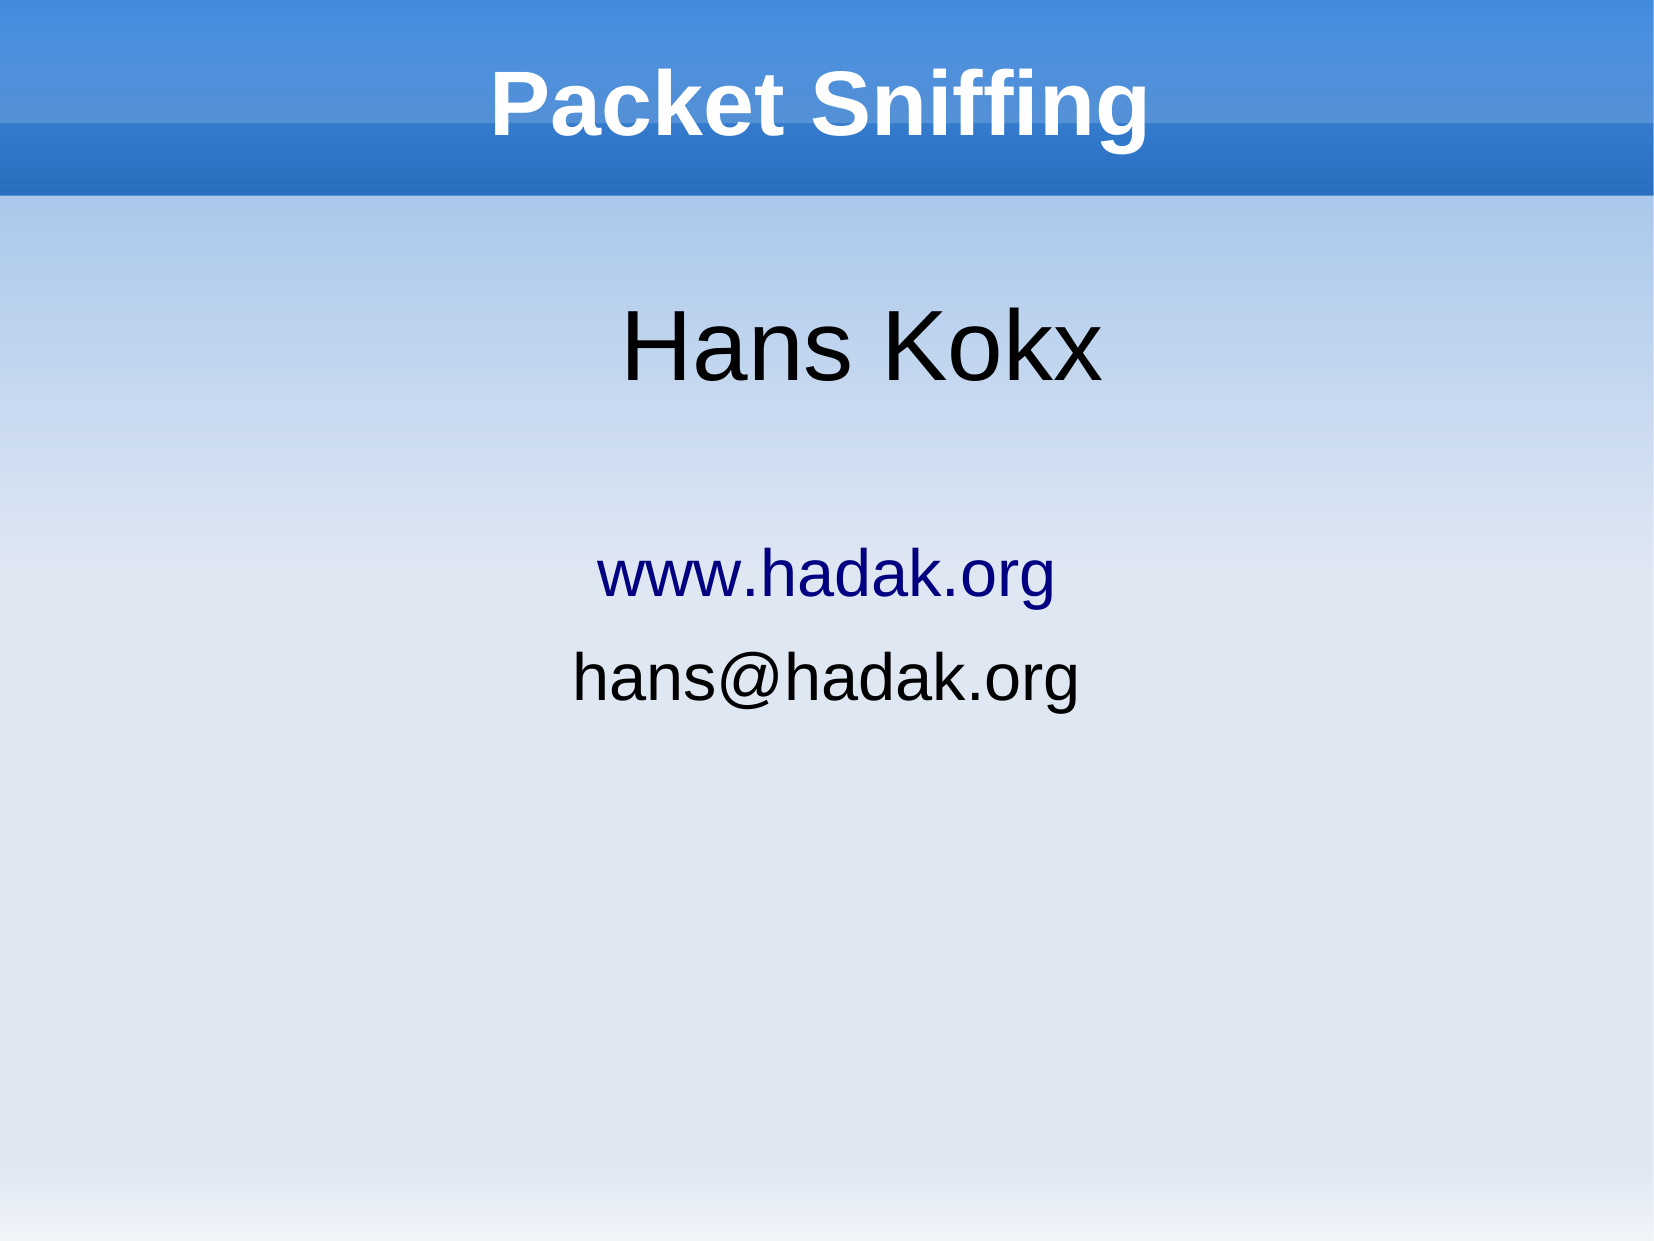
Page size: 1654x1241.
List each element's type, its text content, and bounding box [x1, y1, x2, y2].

title Packet Sniffing [76, 0, 1565, 208]
picture [0, 0, 1654, 1241]
list Hans Kokx www.hadak.org hans@hadak.org [82, 290, 1571, 1109]
